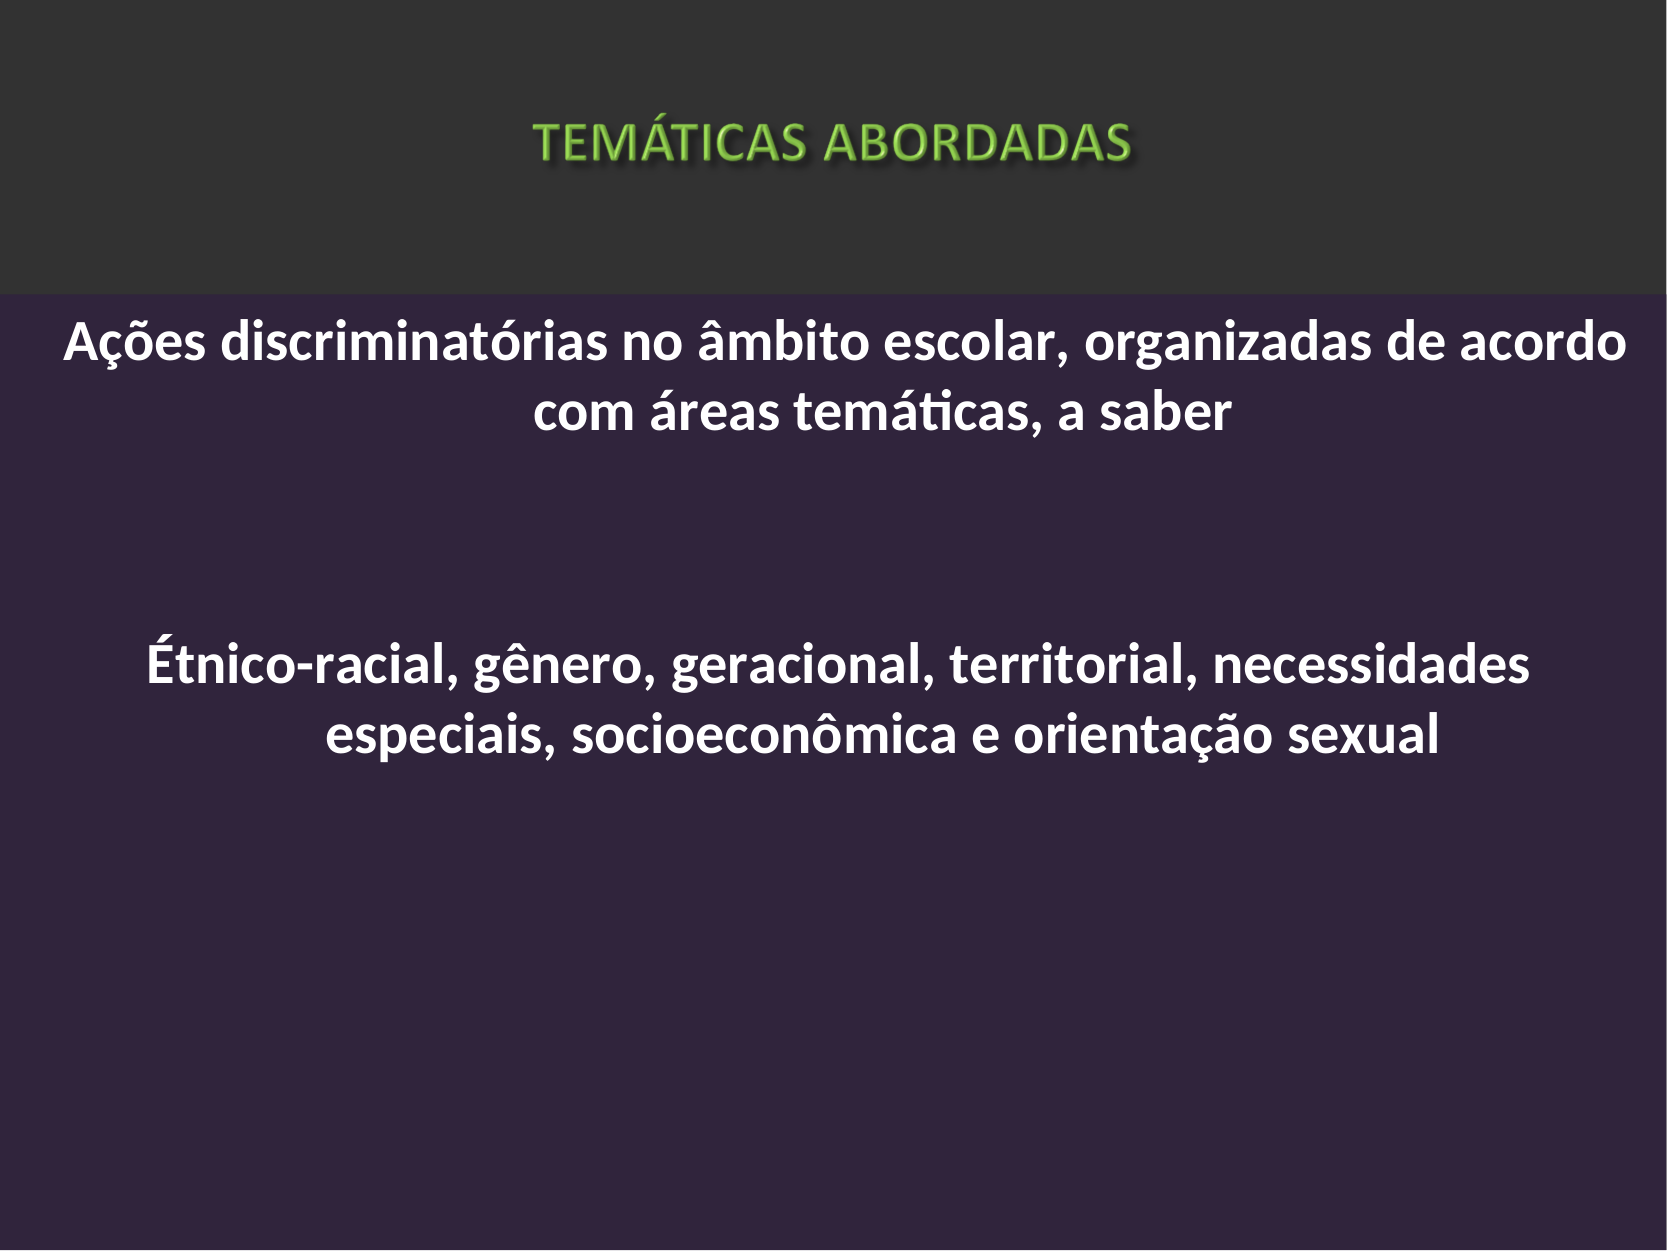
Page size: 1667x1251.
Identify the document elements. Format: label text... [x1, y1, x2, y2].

list Ações discriminatórias no âmbito escolar, organizadas de acordo com áreas temáticas, a saber Étnico-racial, gênero, geracional, territorial, necessidades especiais, socioeconômica e orientação sexual [0, 294, 1667, 1251]
text_box [0, 0, 1667, 284]
